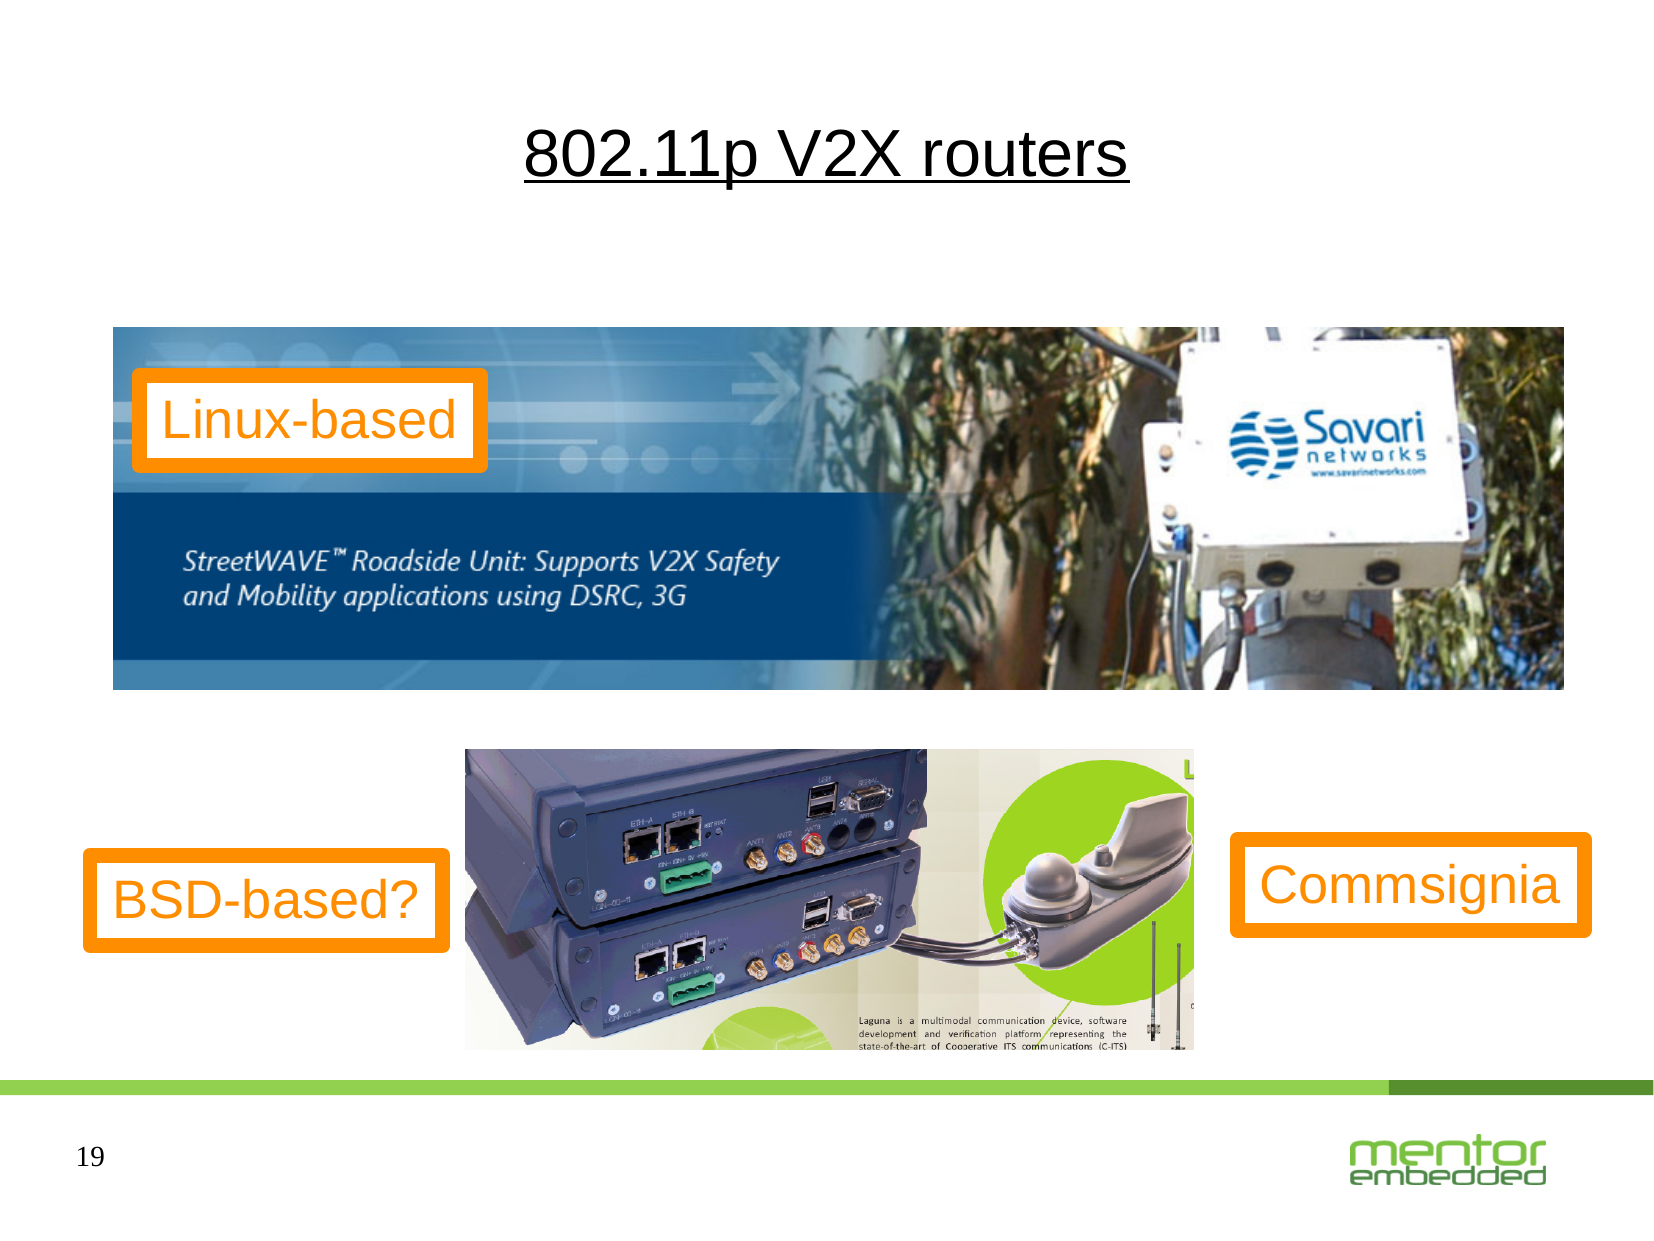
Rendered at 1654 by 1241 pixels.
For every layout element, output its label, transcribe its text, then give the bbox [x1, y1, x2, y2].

picture [1350, 1134, 1546, 1185]
text_box BSD-based? [90, 855, 443, 946]
text_box Linux-based [139, 375, 481, 466]
title 802.11p V2X routers [82, 49, 1571, 257]
text_box Commsignia [1237, 839, 1585, 931]
picture [113, 327, 1564, 691]
picture [465, 749, 1194, 1051]
